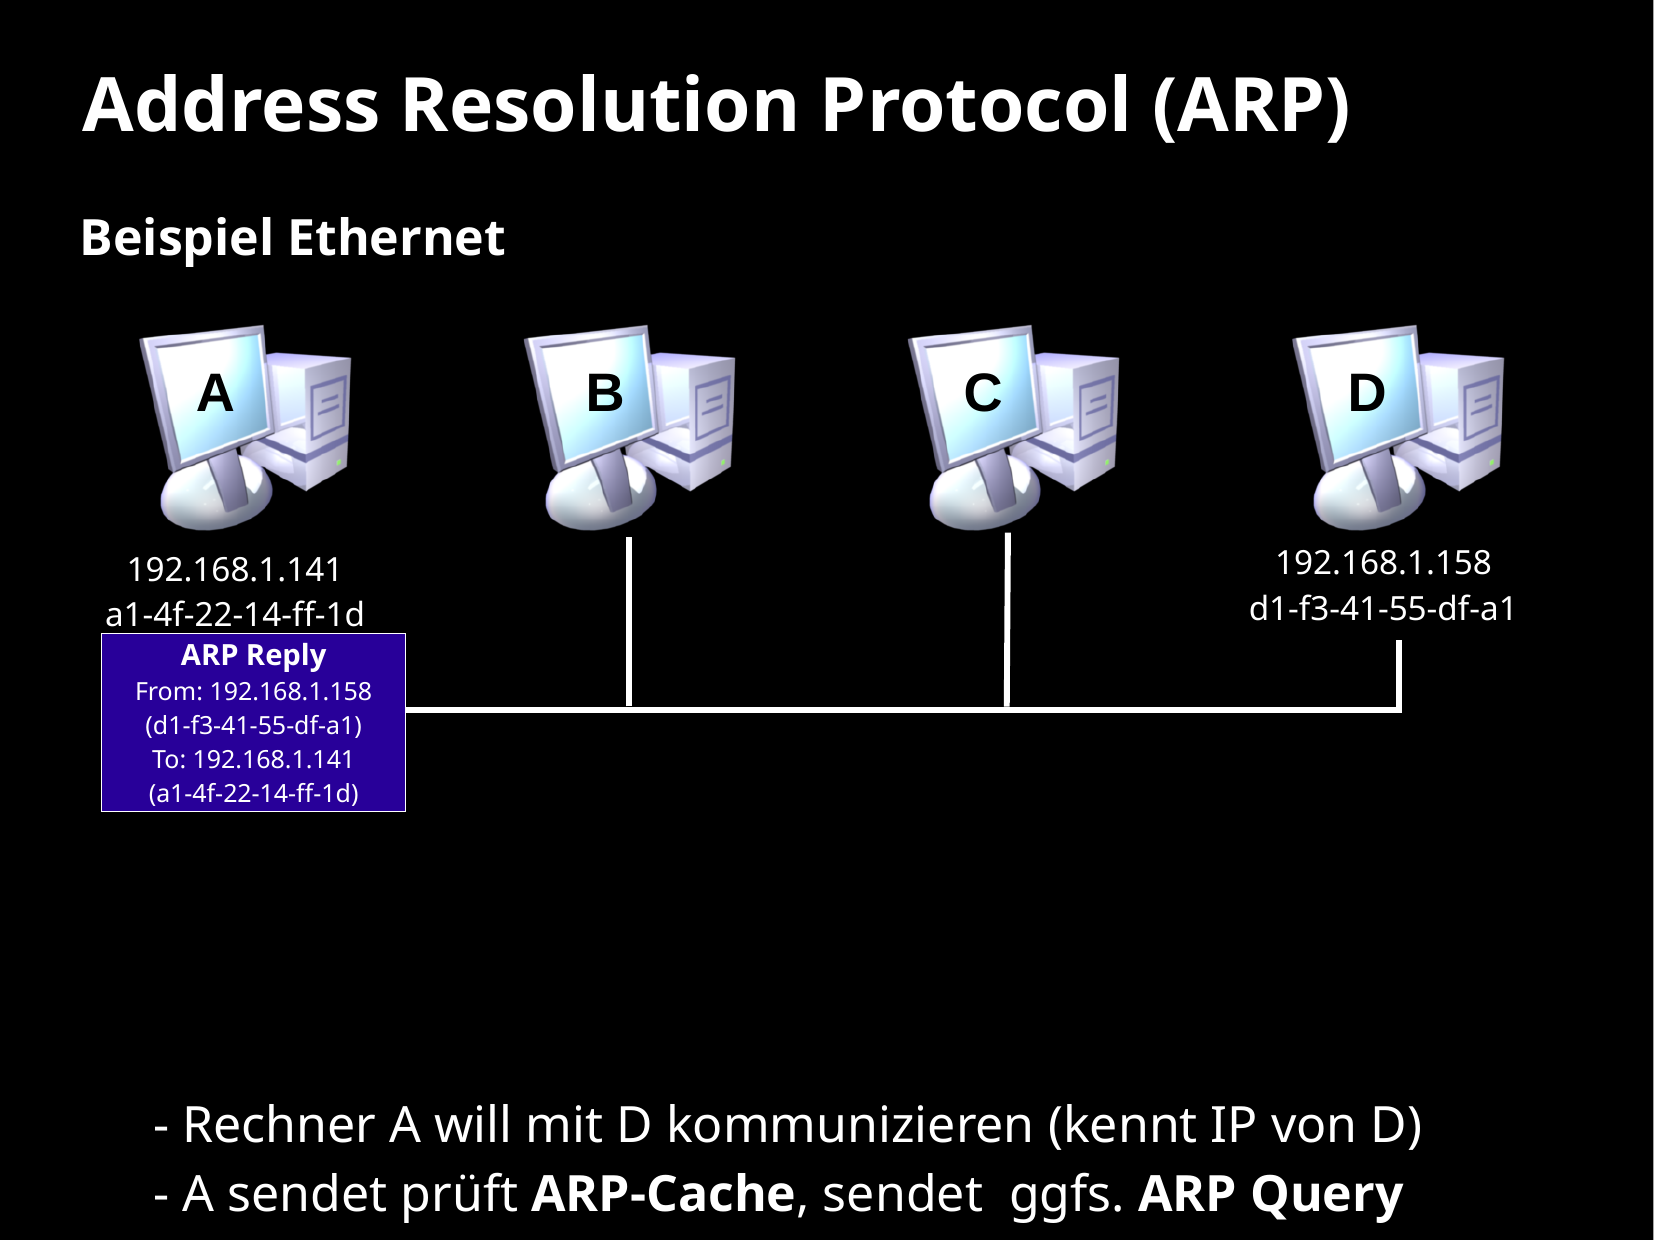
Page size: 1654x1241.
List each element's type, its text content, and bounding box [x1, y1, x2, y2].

text_box D [1326, 349, 1408, 438]
picture [510, 308, 748, 546]
title Address Resolution Protocol (ARP) [82, 56, 1571, 188]
text_box A [175, 348, 256, 438]
text_box ARP Reply From: 192.168.1.158 (d1-f3-41-55-df-a1) To: 192.168.1.141 (a1-4f-22-14-ff-1d) [101, 633, 406, 812]
picture [125, 308, 364, 532]
picture [1278, 308, 1517, 526]
text_box 192.168.1.141 a1-4f-22-14-ff-1d [84, 532, 425, 640]
text_box B [564, 348, 646, 438]
text_box Beispiel Ethernet - Rechner A will mit D kommunizieren (kennt IP von D) - A sendet prüft ARP-Cache, sendet ggfs. ARP Query - D erkennt seine IP-Adresse, sendet ARP Reply [59, 188, 1579, 1241]
text_box C [942, 349, 1024, 438]
picture [894, 308, 1132, 546]
text_box 192.168.1.158 d1-f3-41-55-df-a1 [1228, 526, 1578, 634]
